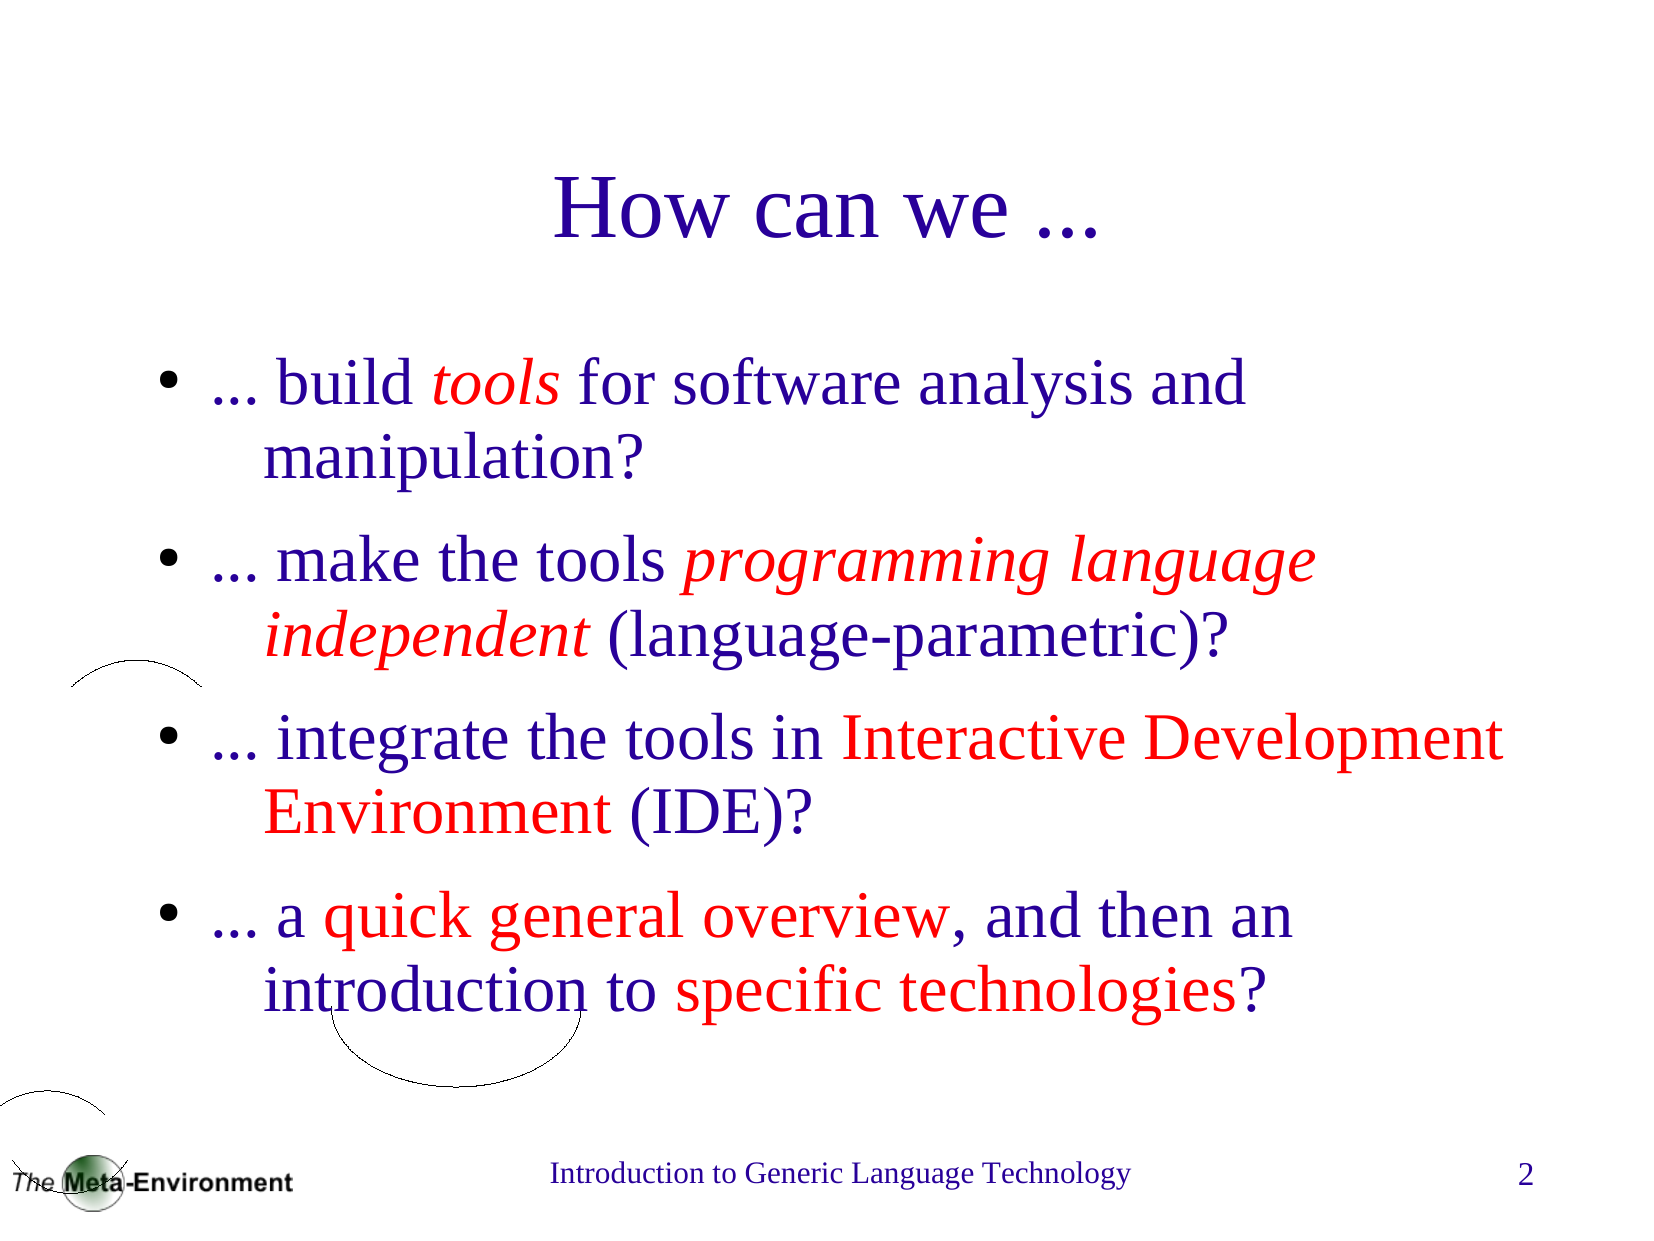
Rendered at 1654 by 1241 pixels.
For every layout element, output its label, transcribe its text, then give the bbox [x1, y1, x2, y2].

title How can we ... [121, 102, 1534, 311]
picture [13, 1155, 293, 1212]
list ... build tools for software analysis and manipulation? ... make the tools programming language independent (language-parametric)? ... integrate the tools in Interactive Development Environment (IDE)? ... a quick general overview, and then an introduction to specific technologies? [121, 344, 1534, 1127]
